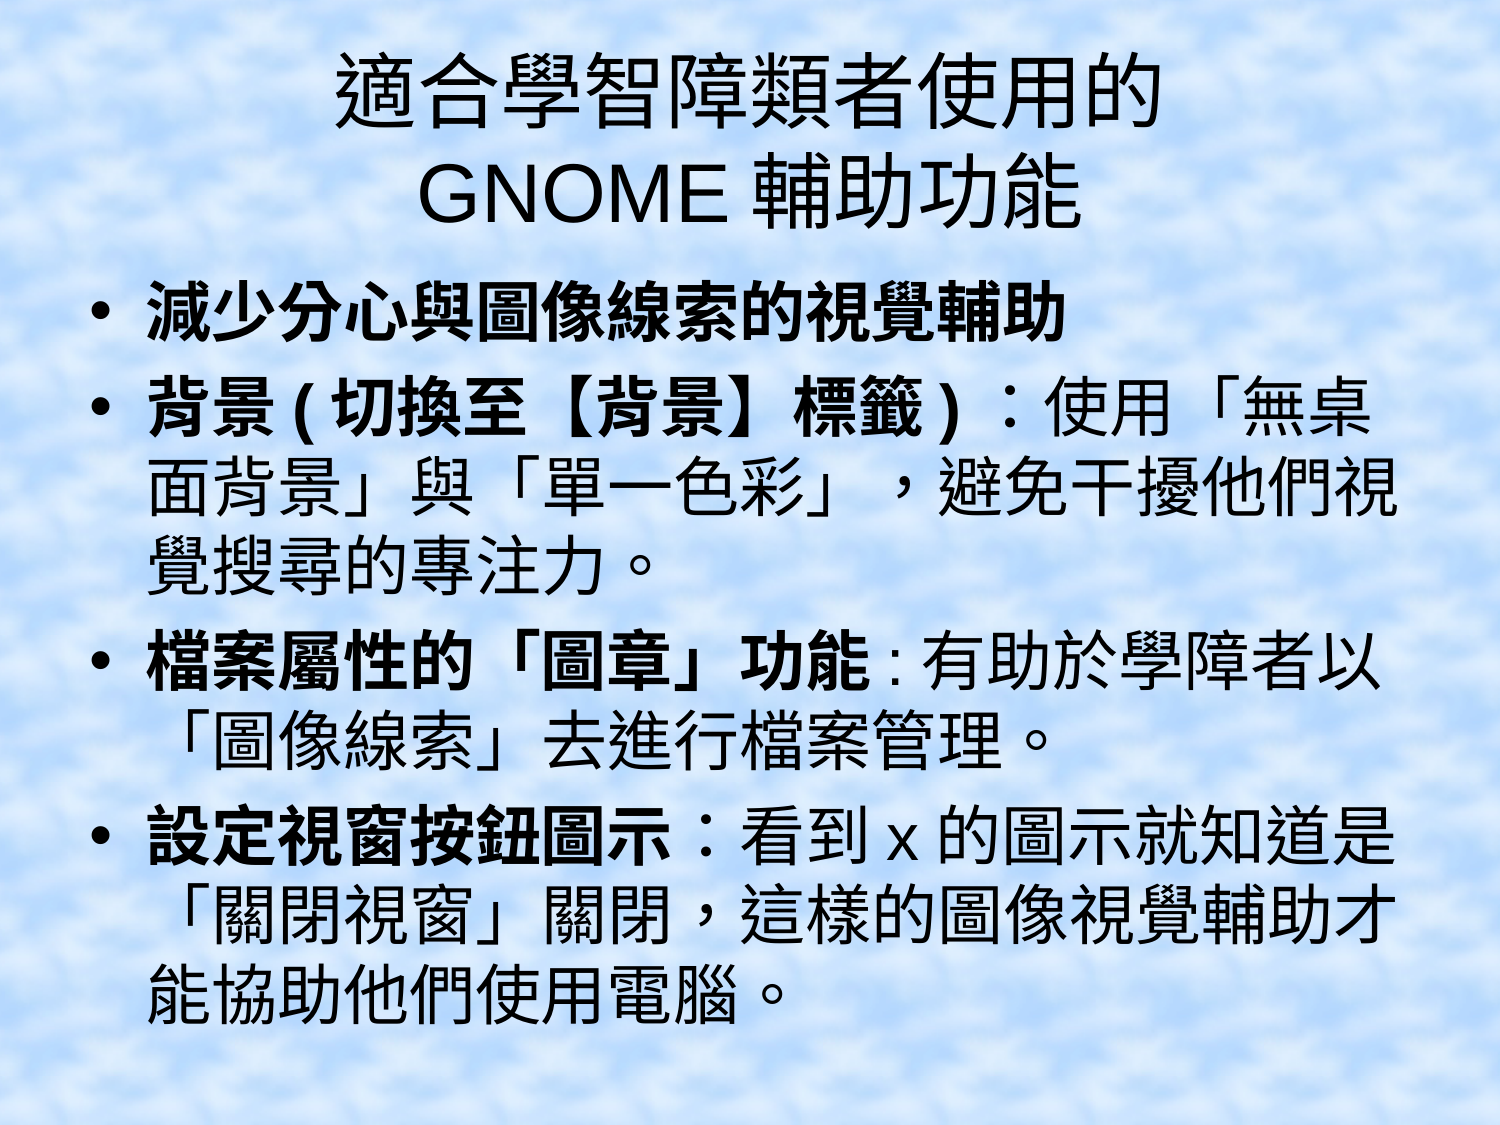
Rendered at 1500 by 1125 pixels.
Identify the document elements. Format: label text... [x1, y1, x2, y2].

picture [0, 0, 1500, 1125]
list 減少分心與圖像線索的視覺輔助 背景(切換至【背景】標籤)：使用「無桌面背景」與「單一色彩」，避免干擾他們視覺搜尋的專注力。 檔案屬性的「圖章」功能:有助於學障者以「圖像線索」去進行檔案管理。 設定視窗按鈕圖示：看到x的圖示就知道是「關閉視窗」關閉，這樣的圖像視覺輔助才能協助他們使用電腦。 [75, 262, 1426, 1048]
title 適合學智障類者使用的 GNOME輔助功能 [75, 13, 1426, 262]
